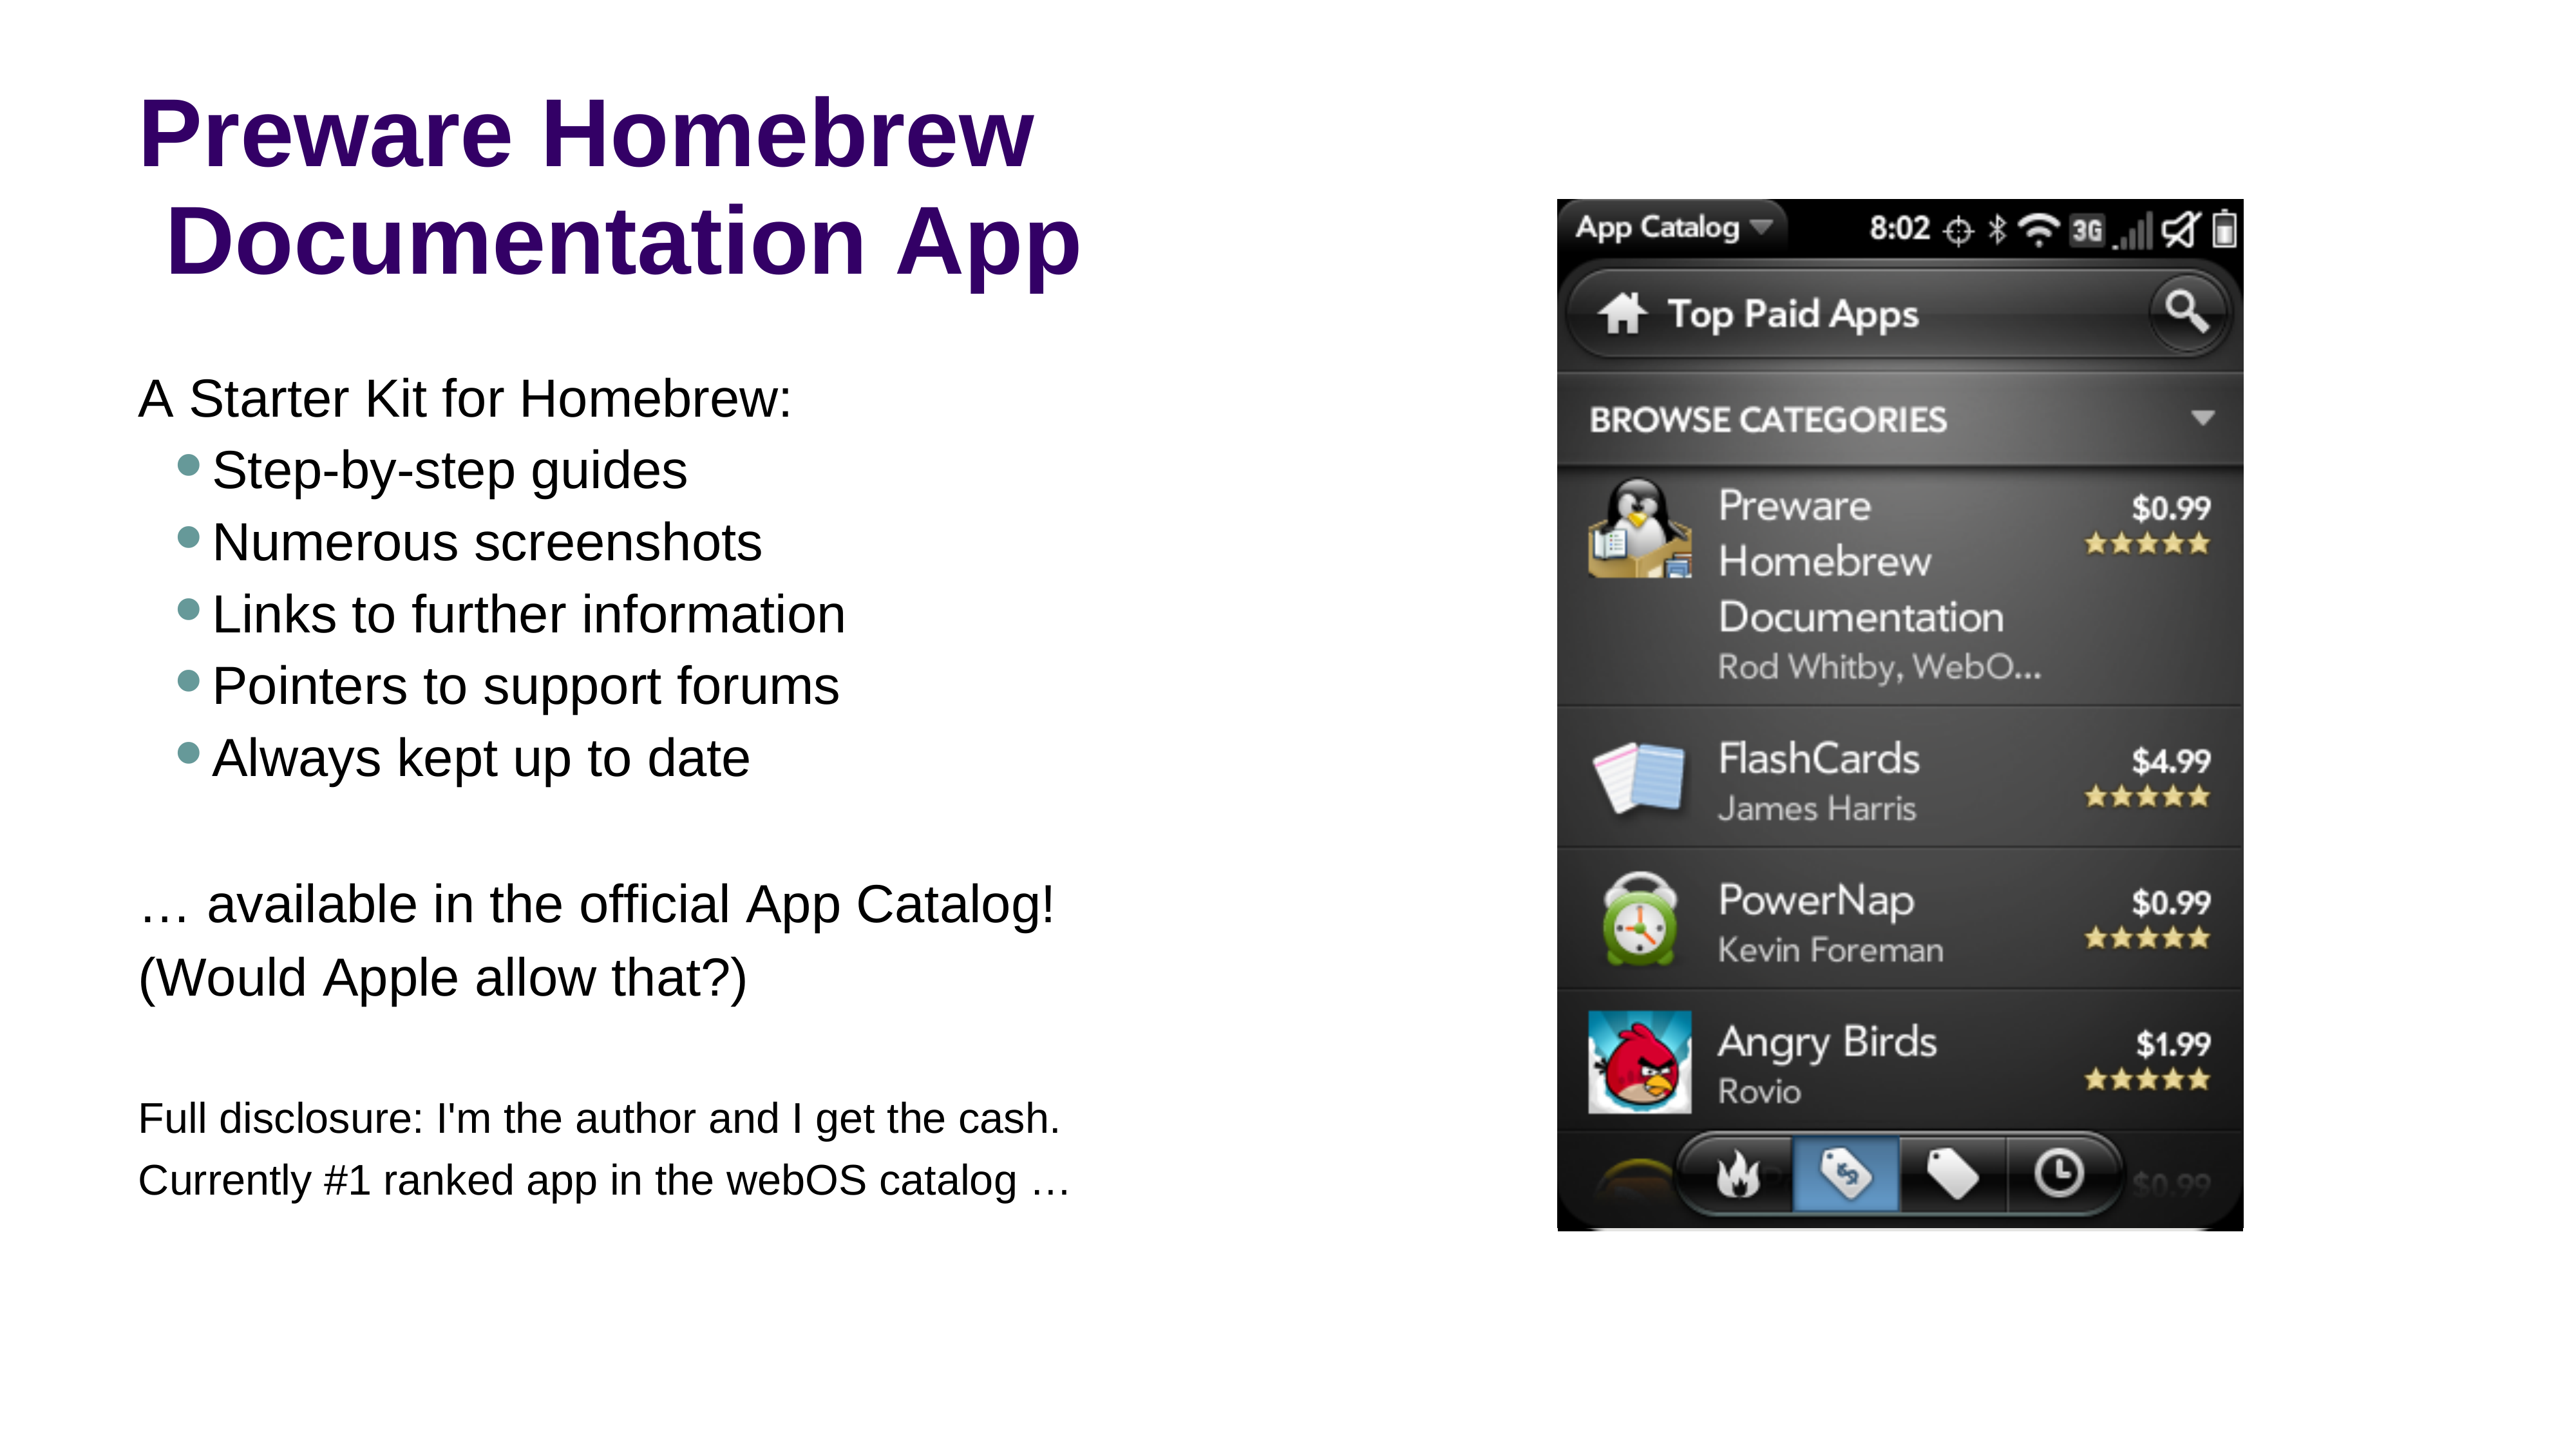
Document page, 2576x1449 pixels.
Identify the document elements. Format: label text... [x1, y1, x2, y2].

title Preware Homebrew Documentation App [128, 26, 2120, 300]
list A Starter Kit for Homebrew: Step-by-step guides Numerous screenshots Links to further information Pointers to support forums Always kept up to date … available in the official App Catalog! (Would Apple allow that?) Full disclosure: I'm the author and I get the cash. Currently #1 ranked app in the webOS catalog … [128, 363, 2447, 1340]
picture [1557, 199, 2244, 1228]
